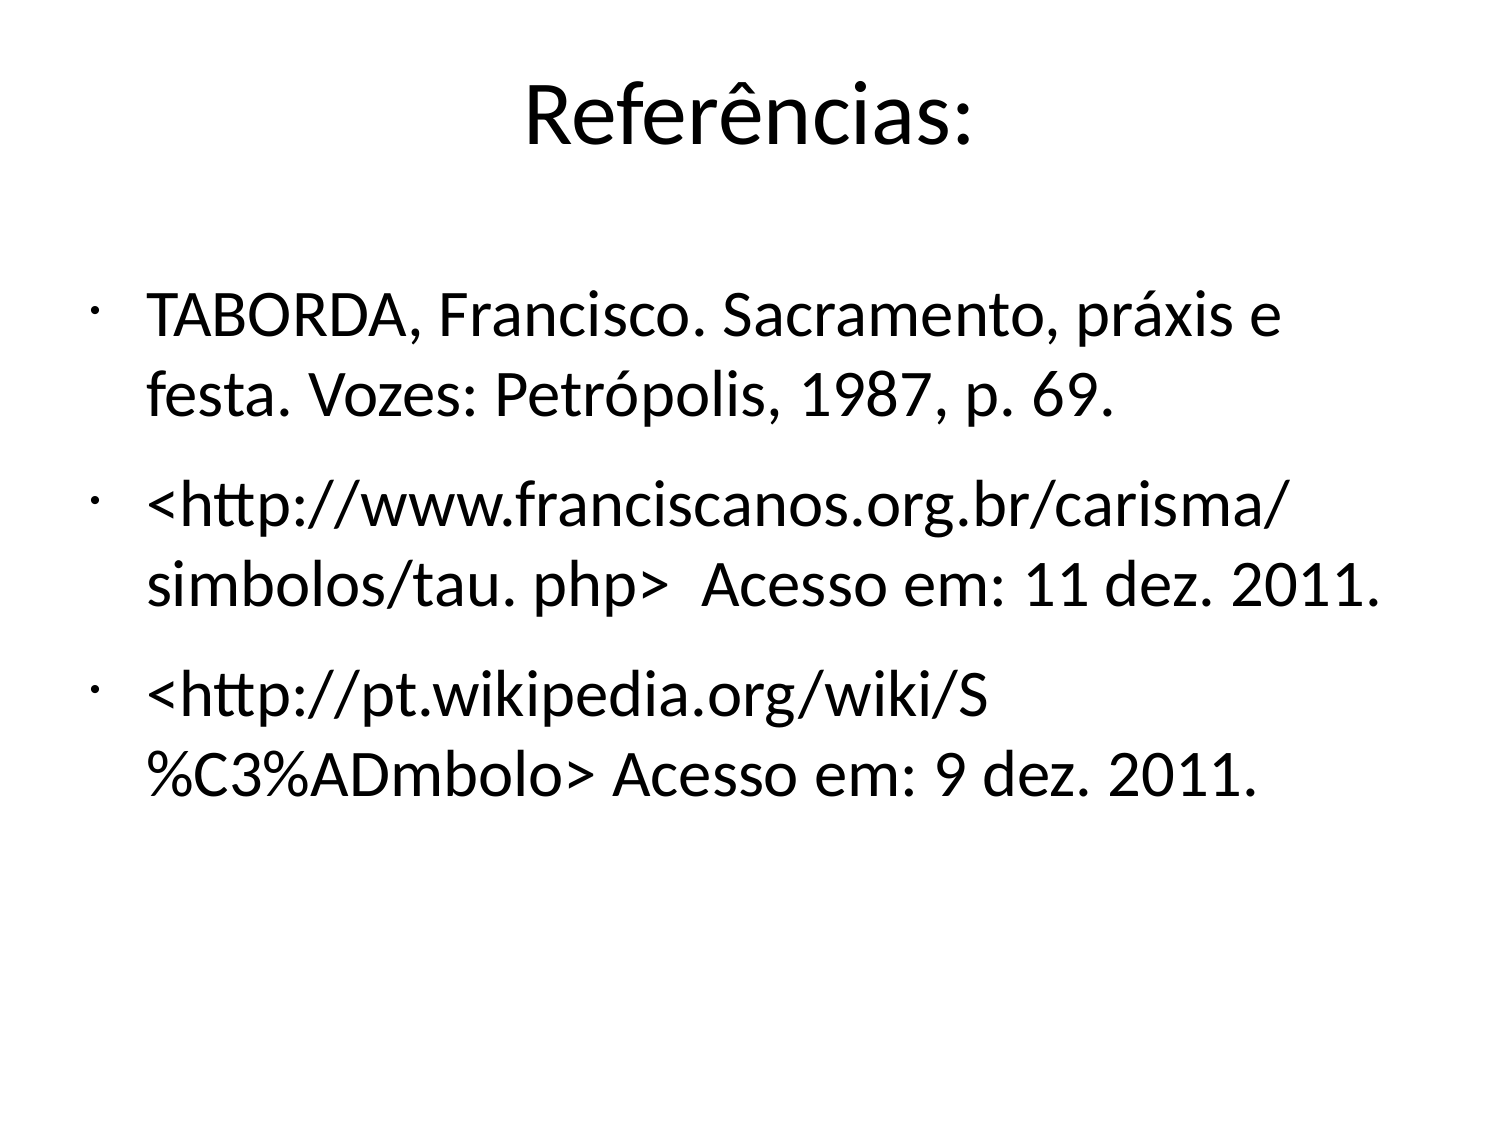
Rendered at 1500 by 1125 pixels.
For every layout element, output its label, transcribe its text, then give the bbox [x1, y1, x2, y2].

list TABORDA, Francisco. Sacramento, práxis e festa. Vozes: Petrópolis, 1987, p. 69. <http://www.franciscanos.org.br/carisma/simbolos/tau. php> Acesso em: 11 dez. 2011. <http://pt.wikipedia.org/wiki/S%C3%ADmbolo> Acesso em: 9 dez. 2011. [75, 262, 1425, 1005]
title Referências: [75, 45, 1425, 233]
